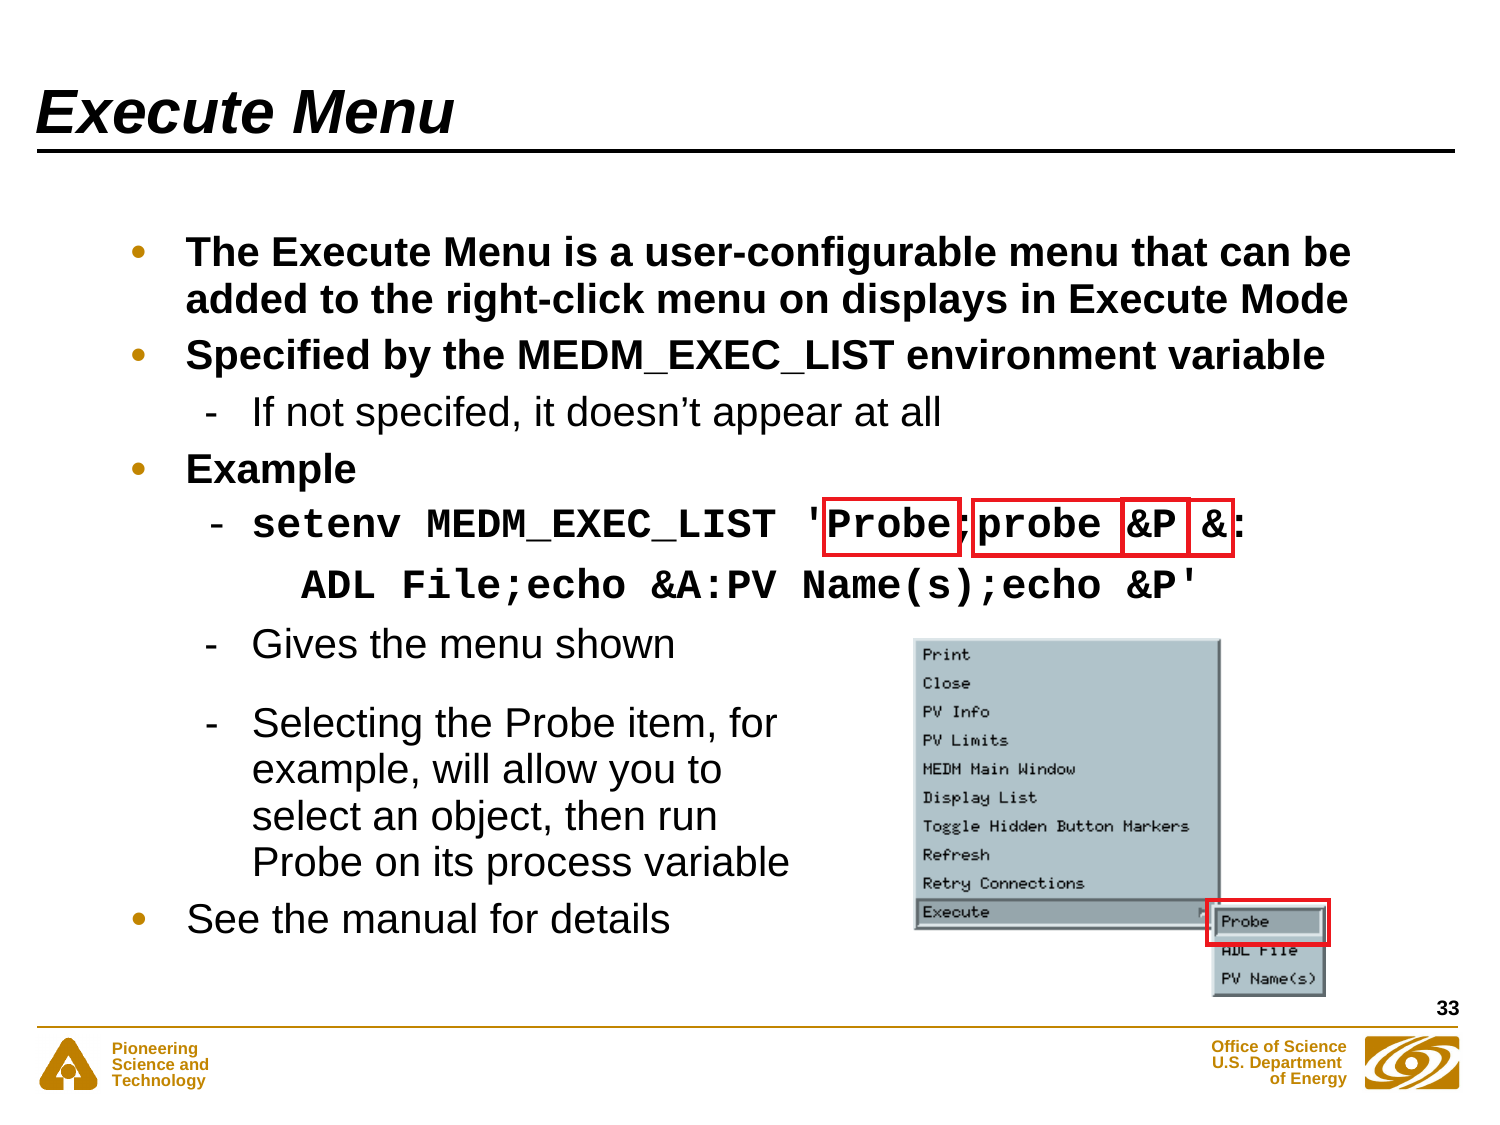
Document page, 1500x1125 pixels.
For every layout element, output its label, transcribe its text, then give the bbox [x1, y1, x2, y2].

picture [1209, 902, 1326, 942]
picture [35, 1034, 101, 1094]
list The Execute Menu is a user-configurable menu that can be added to the right-click menu on displays in Execute Mode Specified by the MEDM_EXEC_LIST environment variable If not specifed, it doesn’t appear at all Example setenv MEDM_EXEC_LIST 'Probe;probe &P &: ADL File;echo &A:PV Name(s);echo &P' Gives the menu shown [114, 221, 1459, 756]
picture [1362, 1032, 1463, 1093]
picture [913, 638, 1326, 997]
text_box Selecting the Probe item, for example, will allow you to select an object, then run Probe on its process variable See the manual for details [115, 691, 842, 1007]
title Execute Menu [21, 75, 1459, 154]
